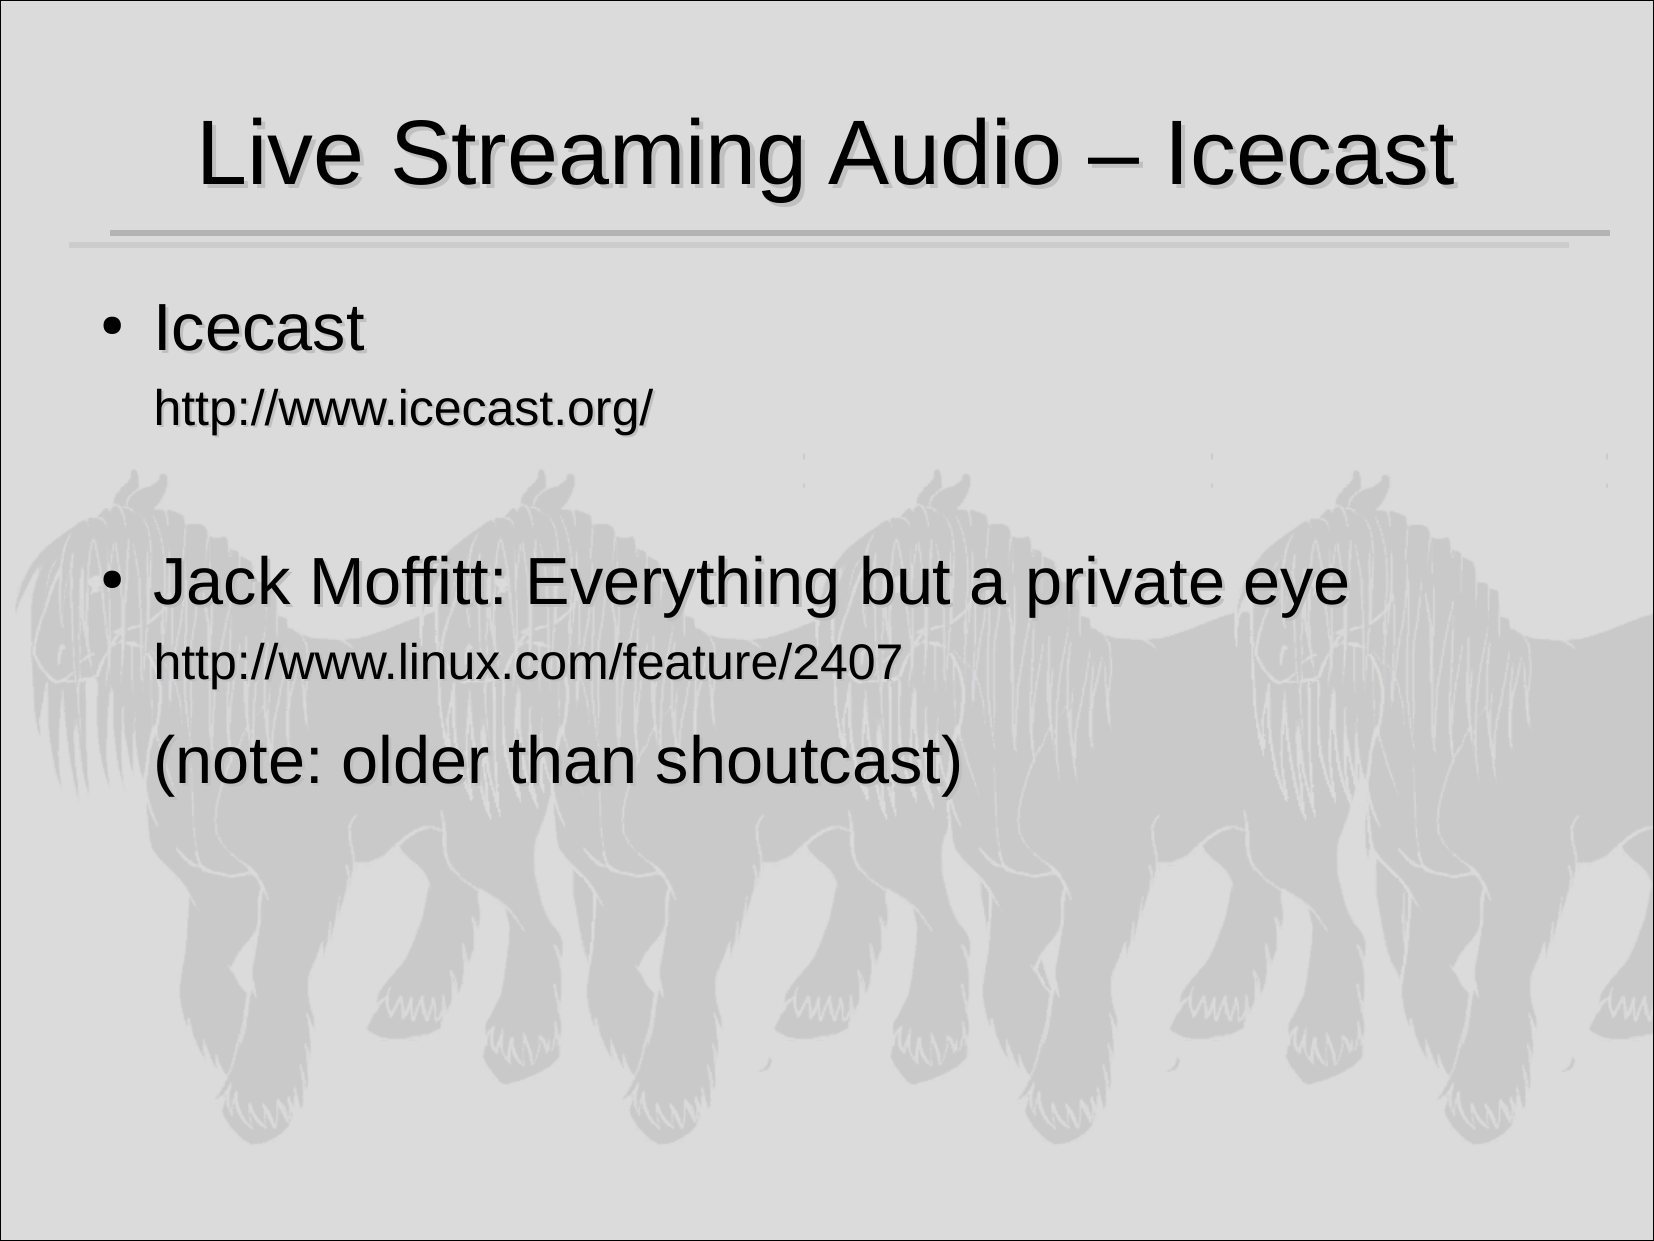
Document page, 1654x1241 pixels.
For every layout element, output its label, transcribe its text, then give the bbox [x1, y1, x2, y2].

title Live Streaming Audio – Icecast [82, 56, 1571, 250]
list Icecast http://www.icecast.org/ Jack Moffitt: Everything but a private eye http://www.linux.com/feature/2407 (note: older than shoutcast) [82, 290, 1571, 1094]
